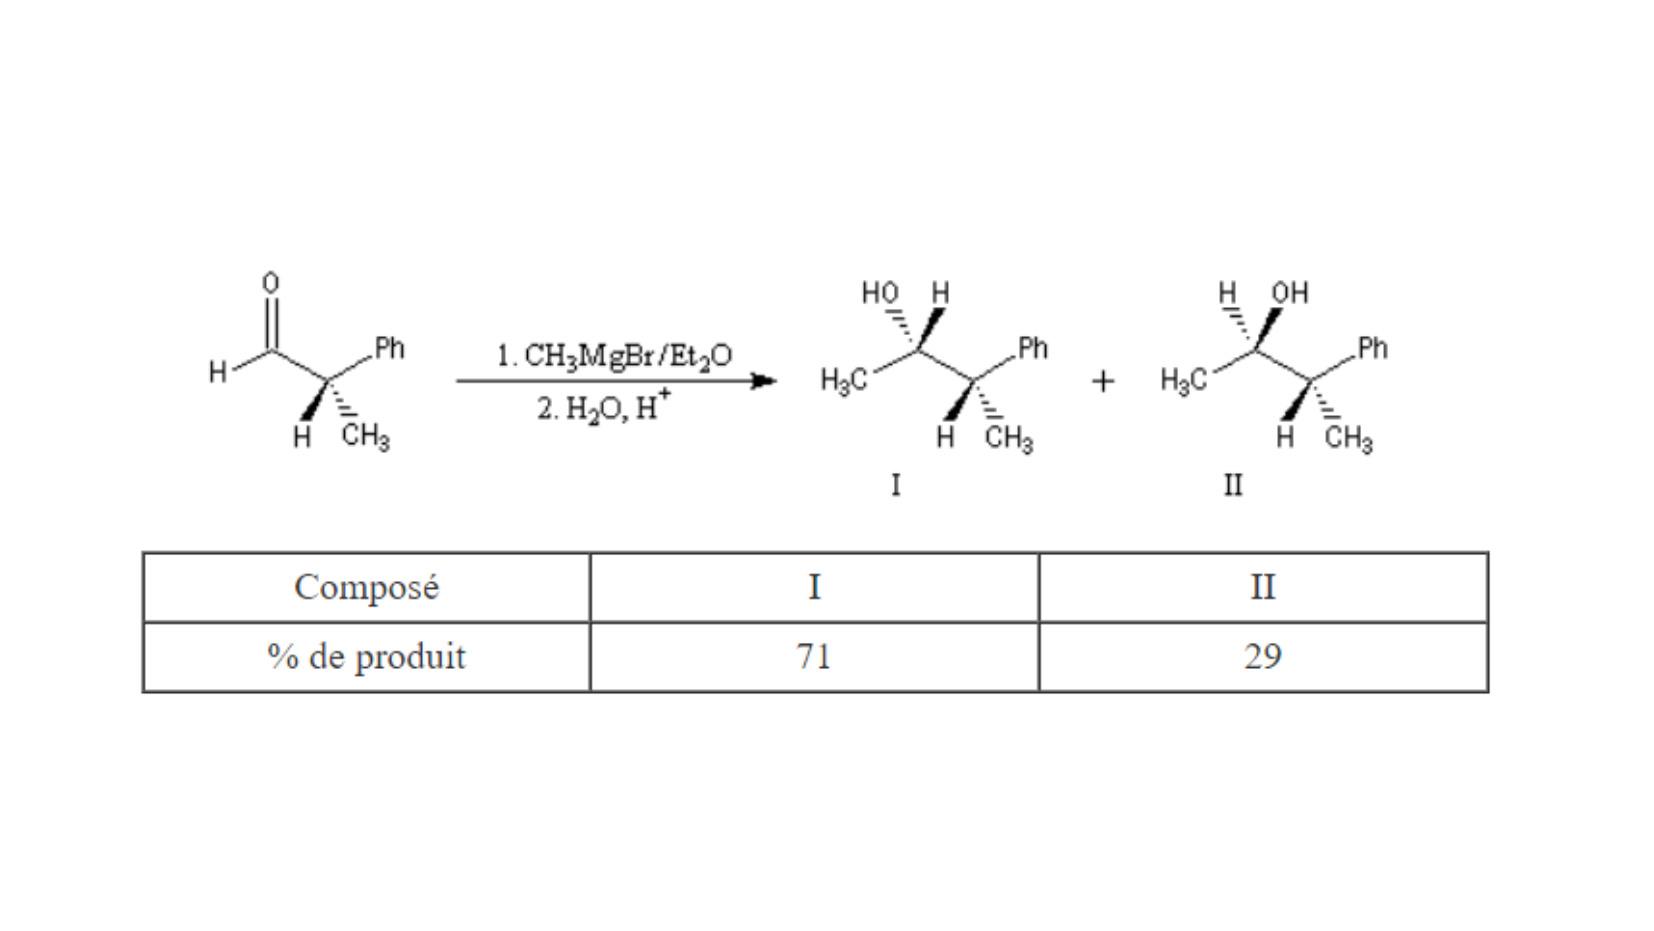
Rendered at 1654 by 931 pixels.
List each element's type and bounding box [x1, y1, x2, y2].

picture [82, 252, 1571, 723]
